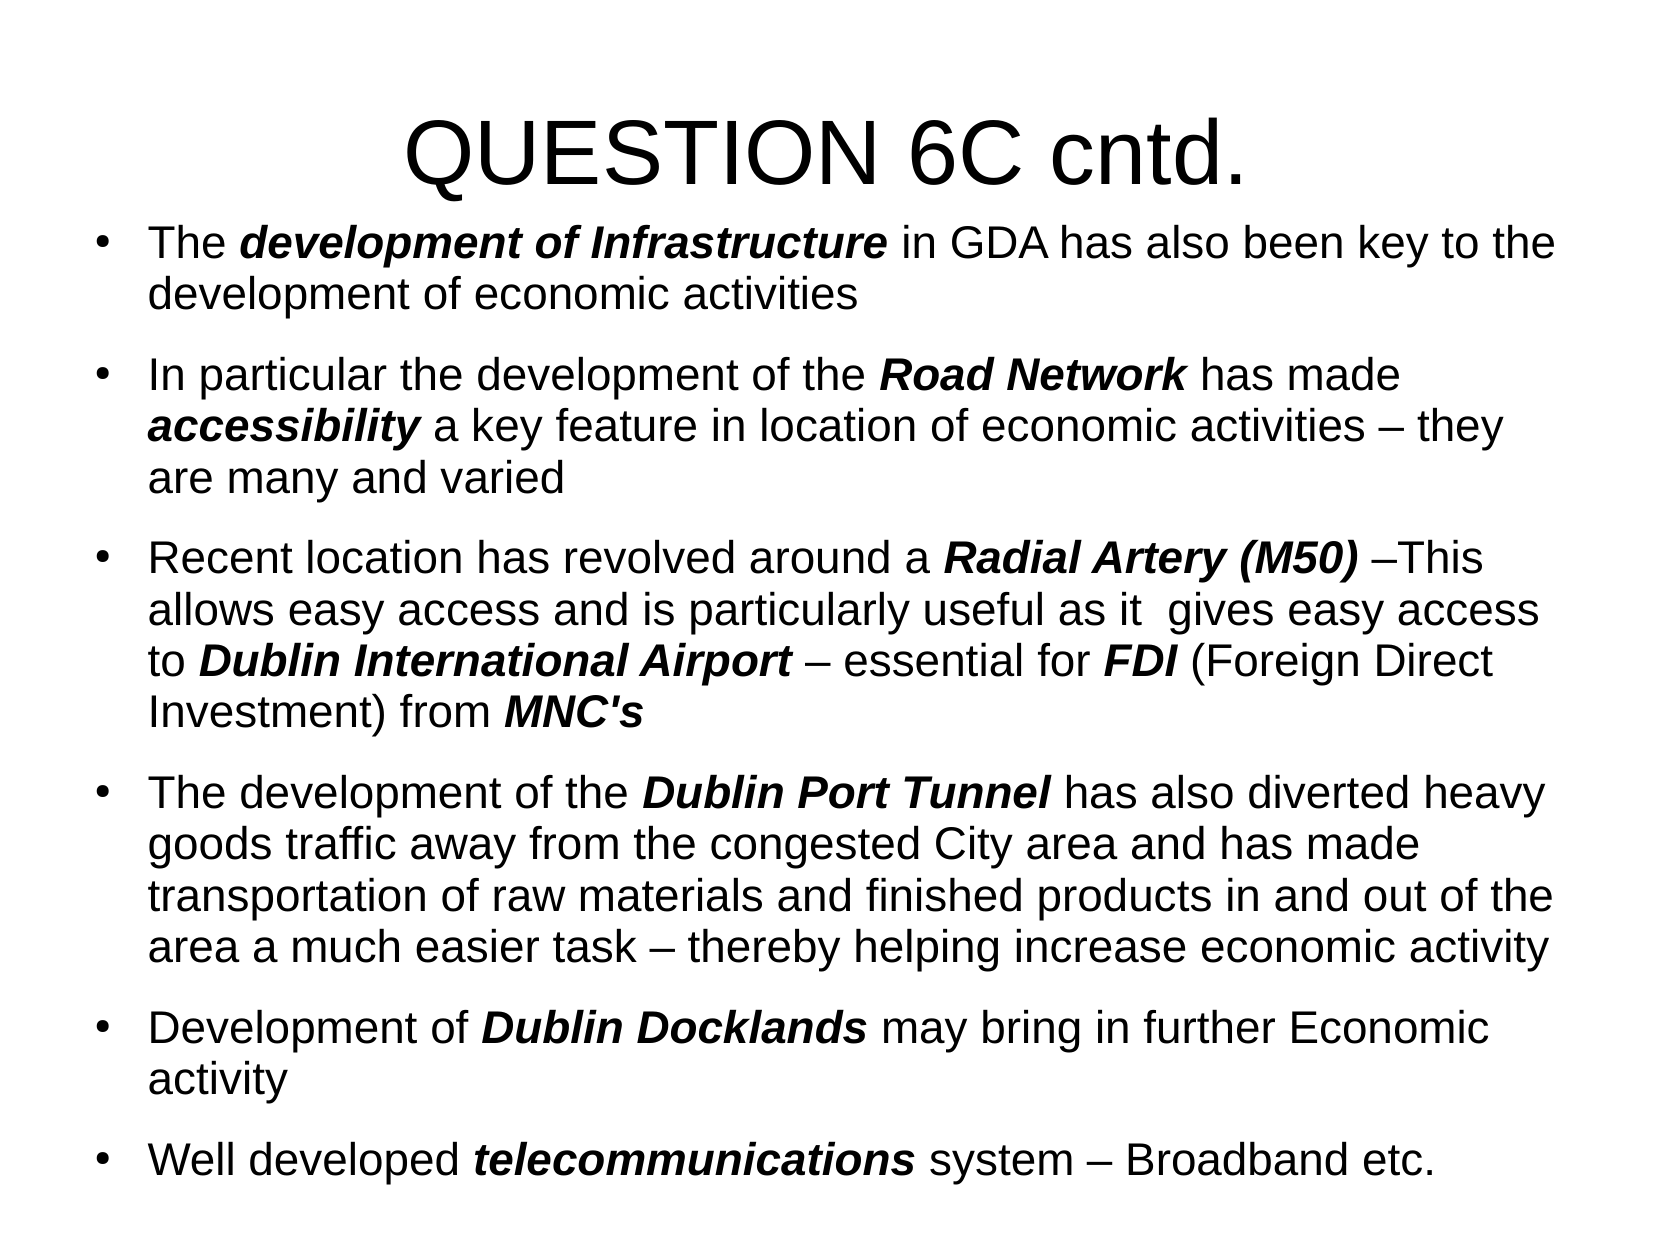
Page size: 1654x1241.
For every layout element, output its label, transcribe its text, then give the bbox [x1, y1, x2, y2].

list The development of Infrastructure in GDA has also been key to the development of economic activities In particular the development of the Road Network has made accessibility a key feature in location of economic activities – they are many and varied Recent location has revolved around a Radial Artery (M50) –This allows easy access and is particularly useful as it gives easy access to Dublin International Airport – essential for FDI (Foreign Direct Investment) from MNC's The development of the Dublin Port Tunnel has also diverted heavy goods traffic away from the congested City area and has made transportation of raw materials and finished products in and out of the area a much easier task – thereby helping increase economic activity Development of Dublin Docklands may bring in further Economic activity Well developed telecommunications system – Broadband etc. [76, 217, 1565, 1190]
title QUESTION 6C cntd. [82, 56, 1571, 250]
